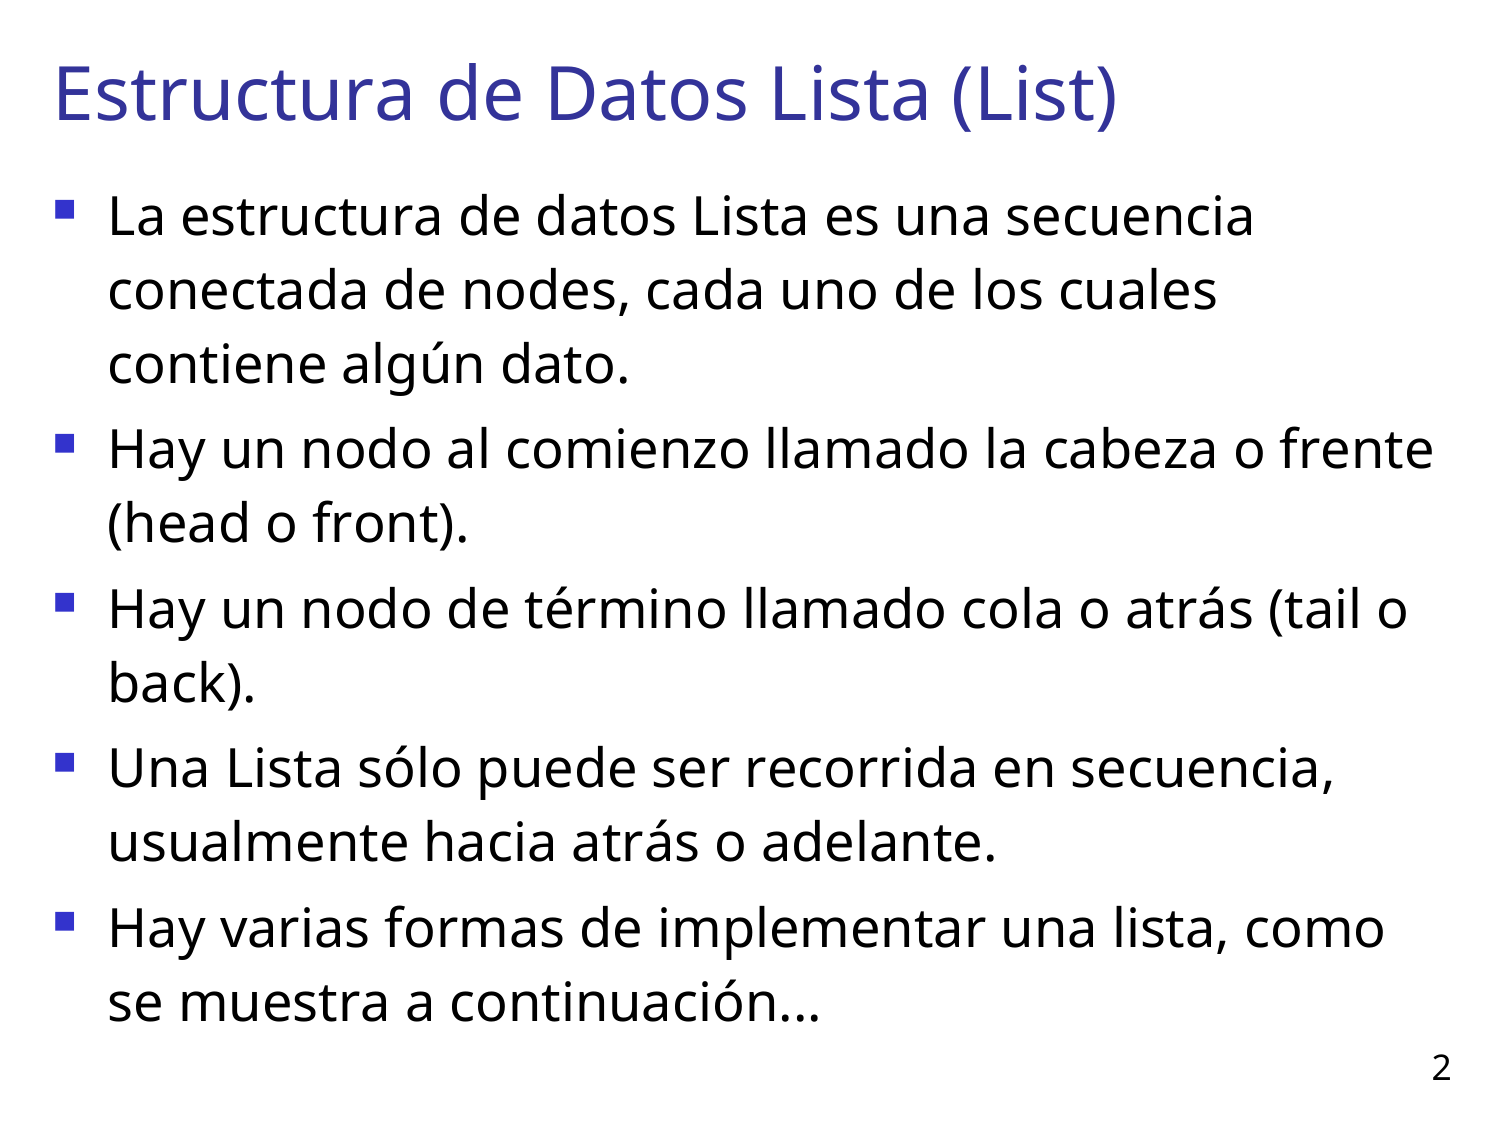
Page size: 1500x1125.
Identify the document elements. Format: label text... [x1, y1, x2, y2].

title Estructura de Datos Lista (List)‏ [37, 4, 1466, 150]
list La estructura de datos Lista es una secuencia conectada de nodes, cada uno de los cuales contiene algún dato. Hay un nodo al comienzo llamado la cabeza o frente (head o front). Hay un nodo de término llamado cola o atrás (tail o back). Una Lista sólo puede ser recorrida en secuencia, usualmente hacia atrás o adelante. Hay varias formas de implementar una lista, como se muestra a continuación... [37, 169, 1462, 1028]
